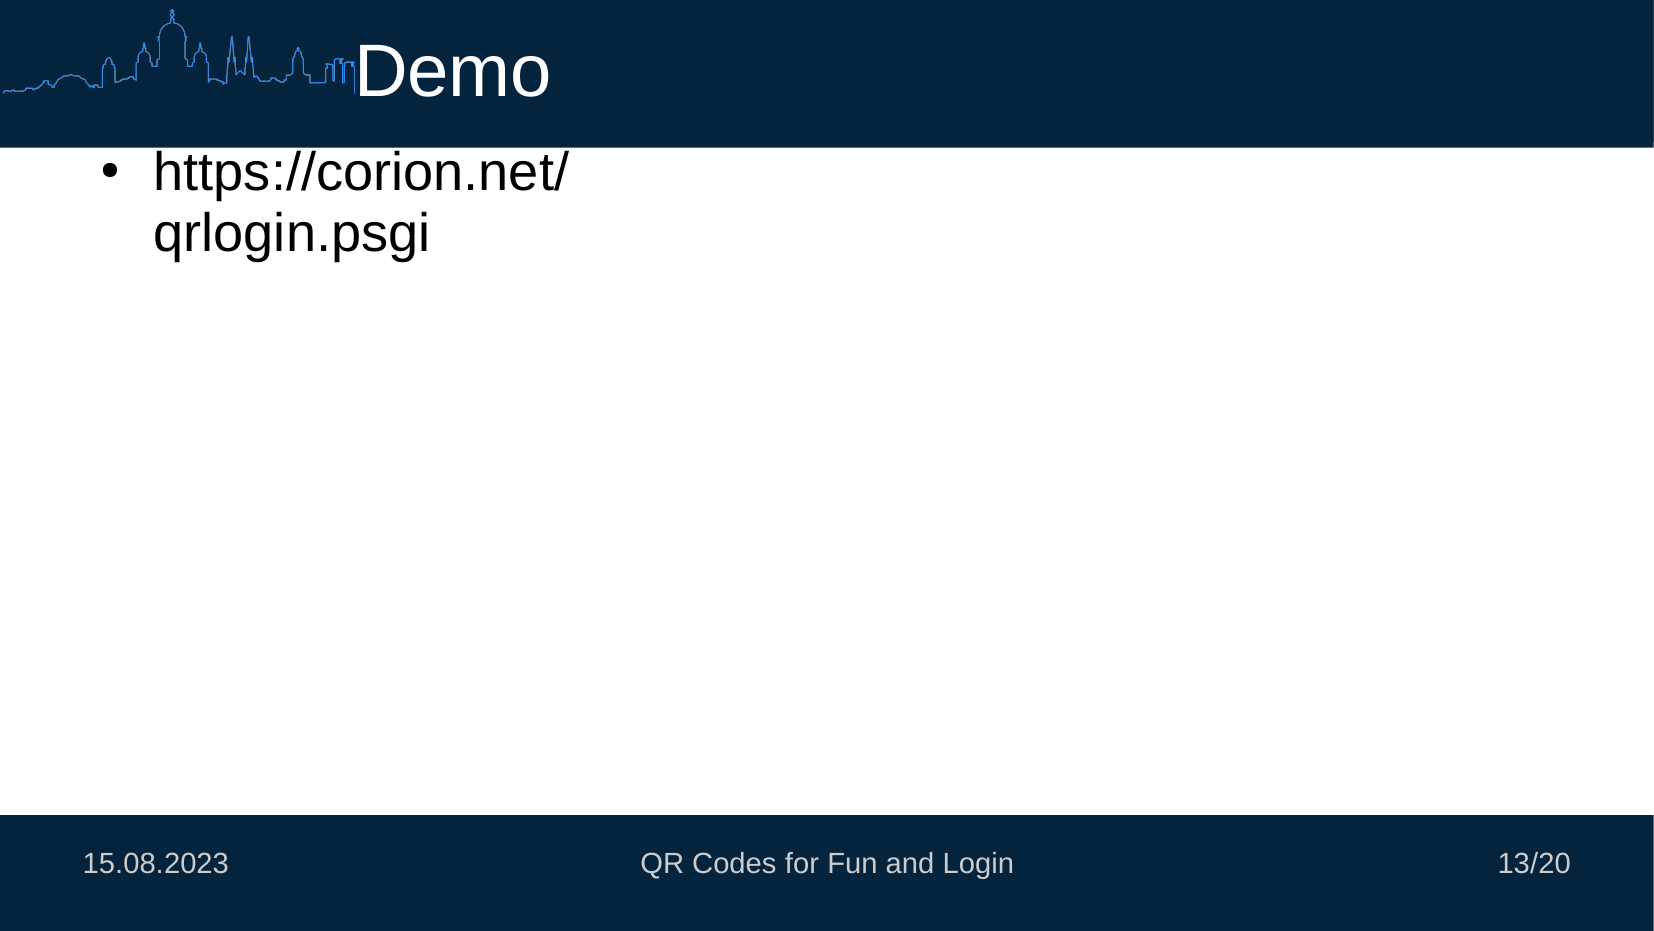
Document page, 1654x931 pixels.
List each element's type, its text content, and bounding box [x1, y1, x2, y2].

picture [3, 9, 354, 94]
title Demo [354, 5, 1654, 136]
list https://corion.net/qrlogin.psgi [82, 141, 809, 815]
